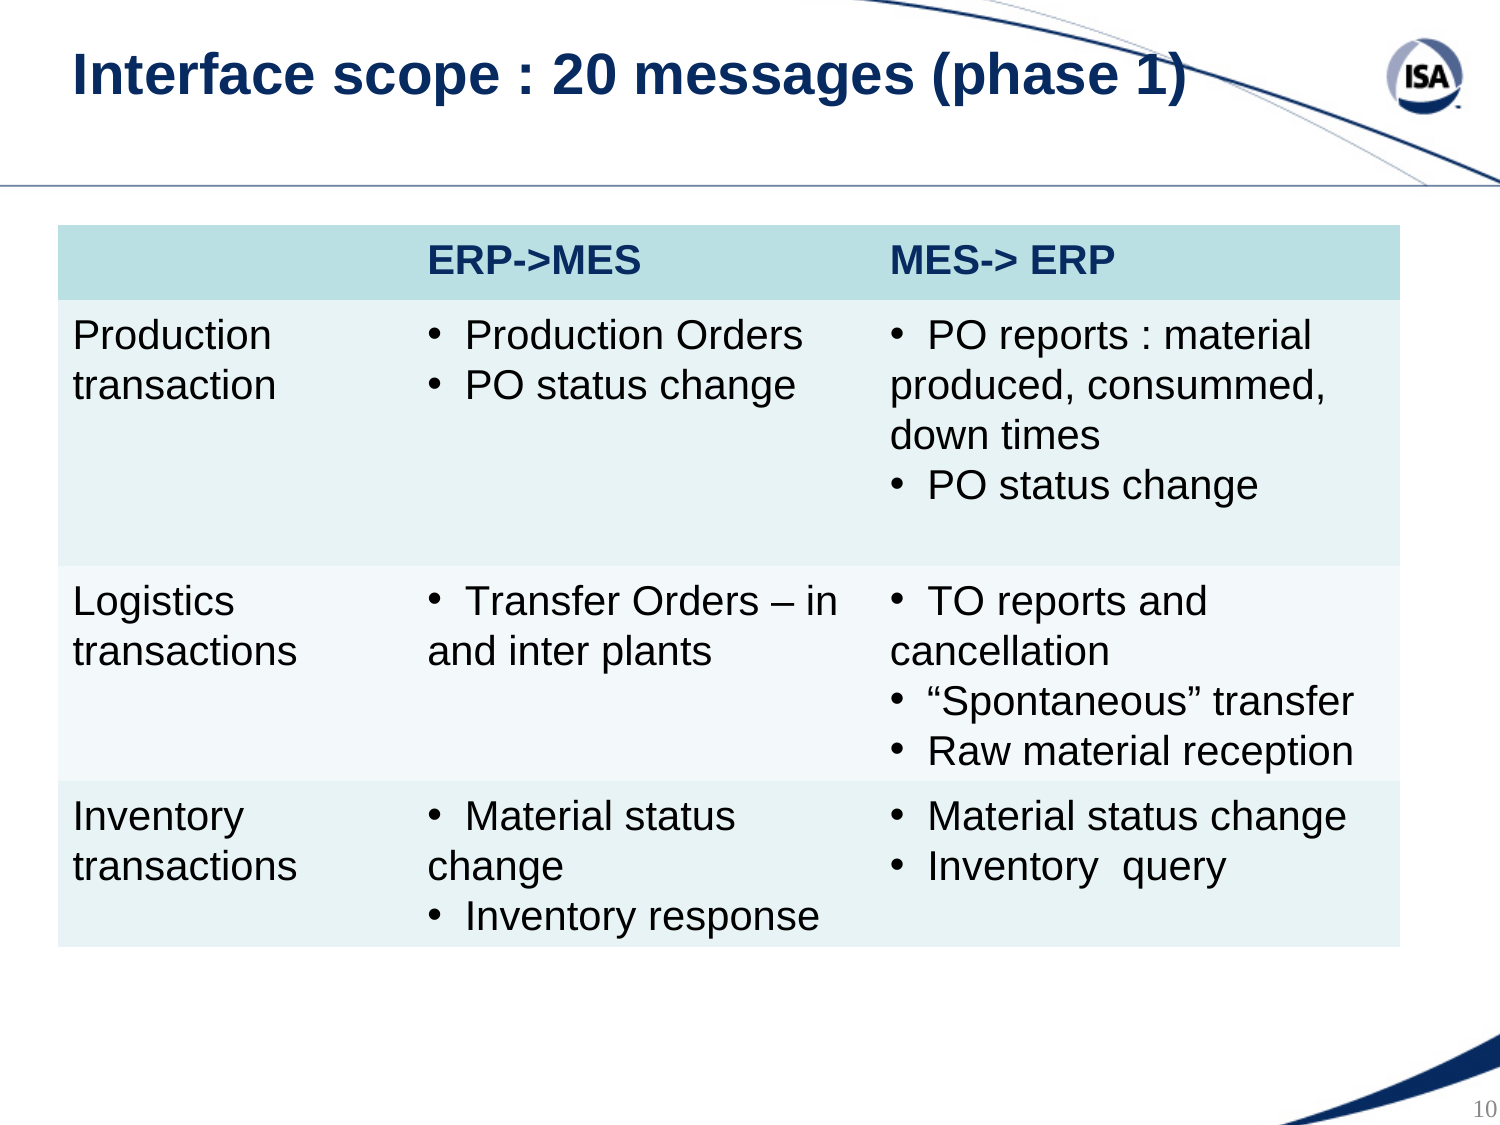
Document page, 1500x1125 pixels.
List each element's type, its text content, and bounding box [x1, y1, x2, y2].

table_cell Production Orders PO status change [413, 300, 875, 566]
table_cell Production transaction [58, 300, 413, 566]
table_cell Material status change Inventory query [875, 781, 1400, 947]
table_header [58, 225, 413, 300]
table_cell Inventory transactions [58, 781, 413, 947]
table_cell Transfer Orders – in and inter plants [413, 566, 875, 781]
picture [0, 0, 1500, 1125]
title Interface scope : 20 messages (phase 1) [57, 28, 1333, 217]
table_header MES-> ERP [875, 225, 1400, 300]
table_header ERP->MES [413, 225, 875, 300]
table_cell Material status change Inventory response [413, 781, 875, 947]
table_cell Logistics transactions [58, 566, 413, 781]
table_cell PO reports : material produced, consummed, down times PO status change [875, 300, 1400, 566]
table_cell TO reports and cancellation “Spontaneous” transfer Raw material reception [875, 566, 1400, 781]
